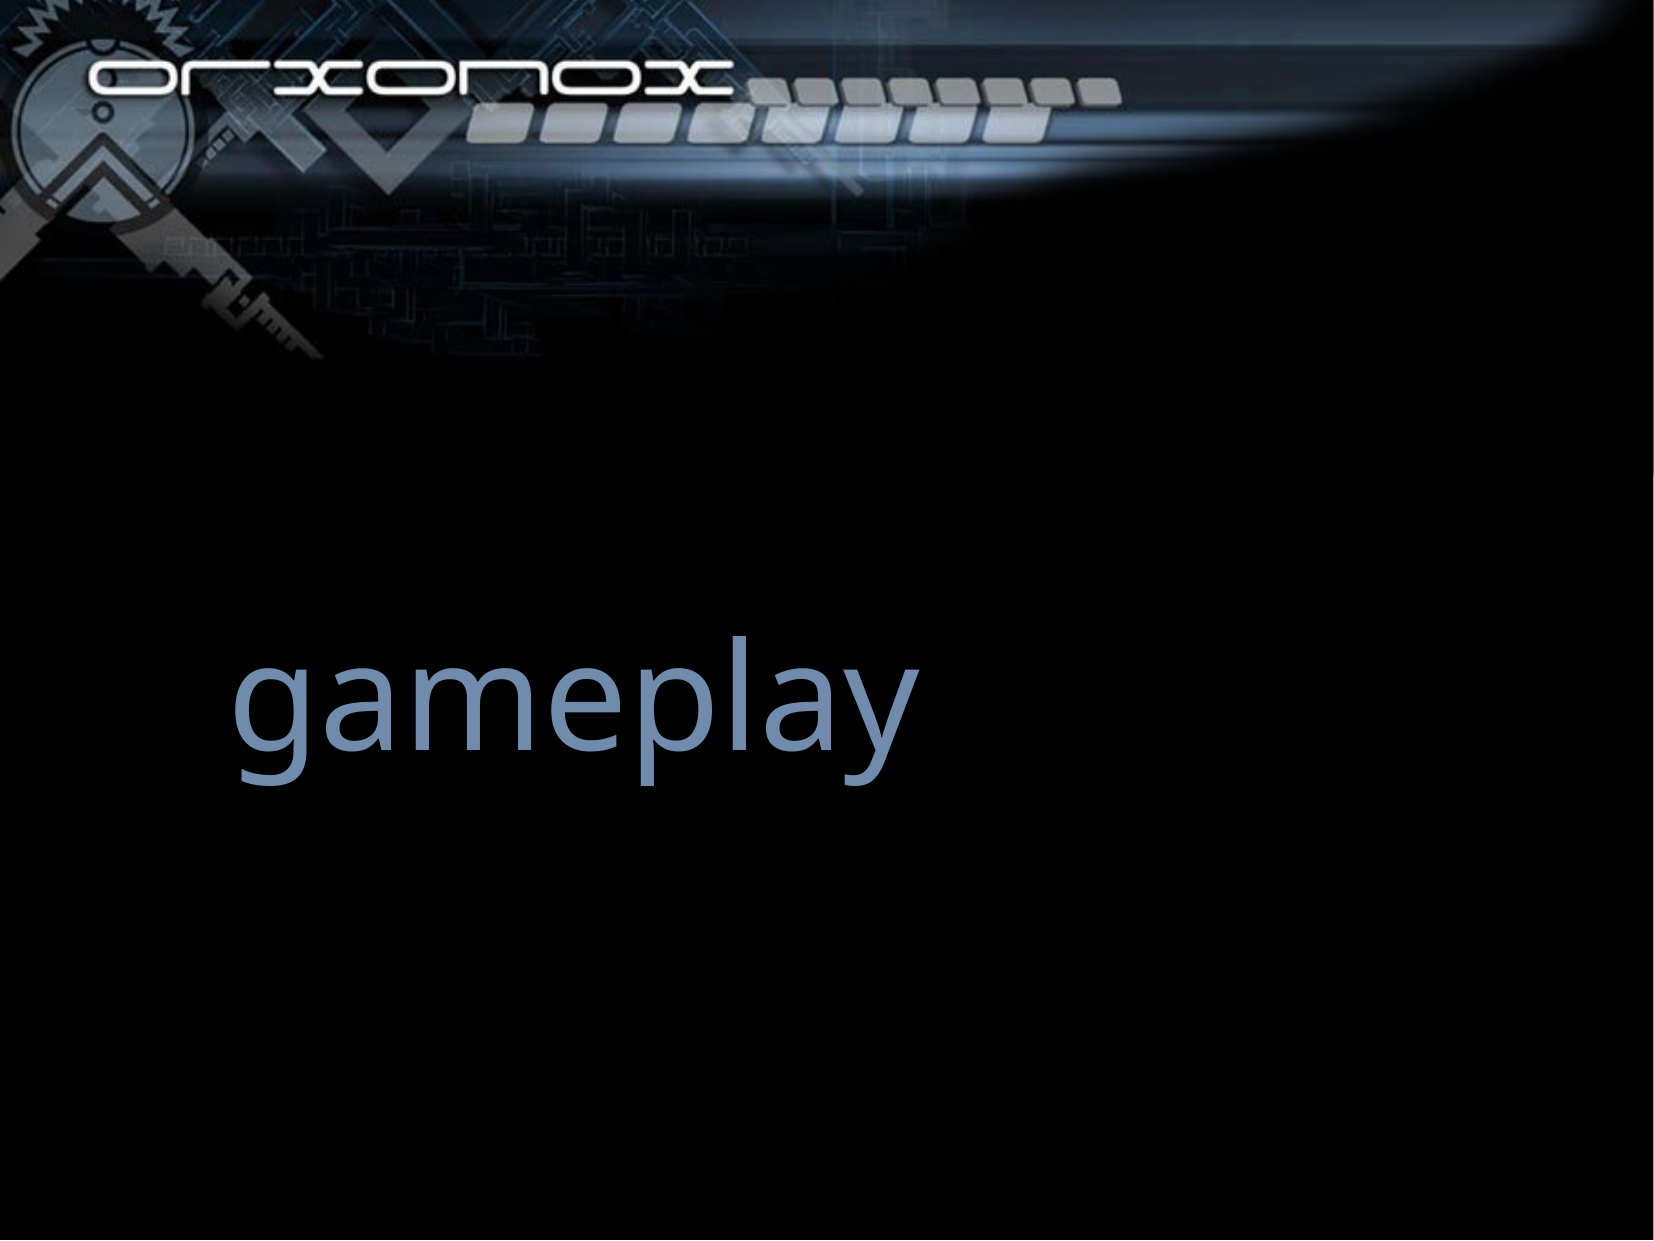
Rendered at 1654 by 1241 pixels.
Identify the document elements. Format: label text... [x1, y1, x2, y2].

picture [0, 0, 1654, 475]
text_box gameplay [212, 582, 1442, 658]
